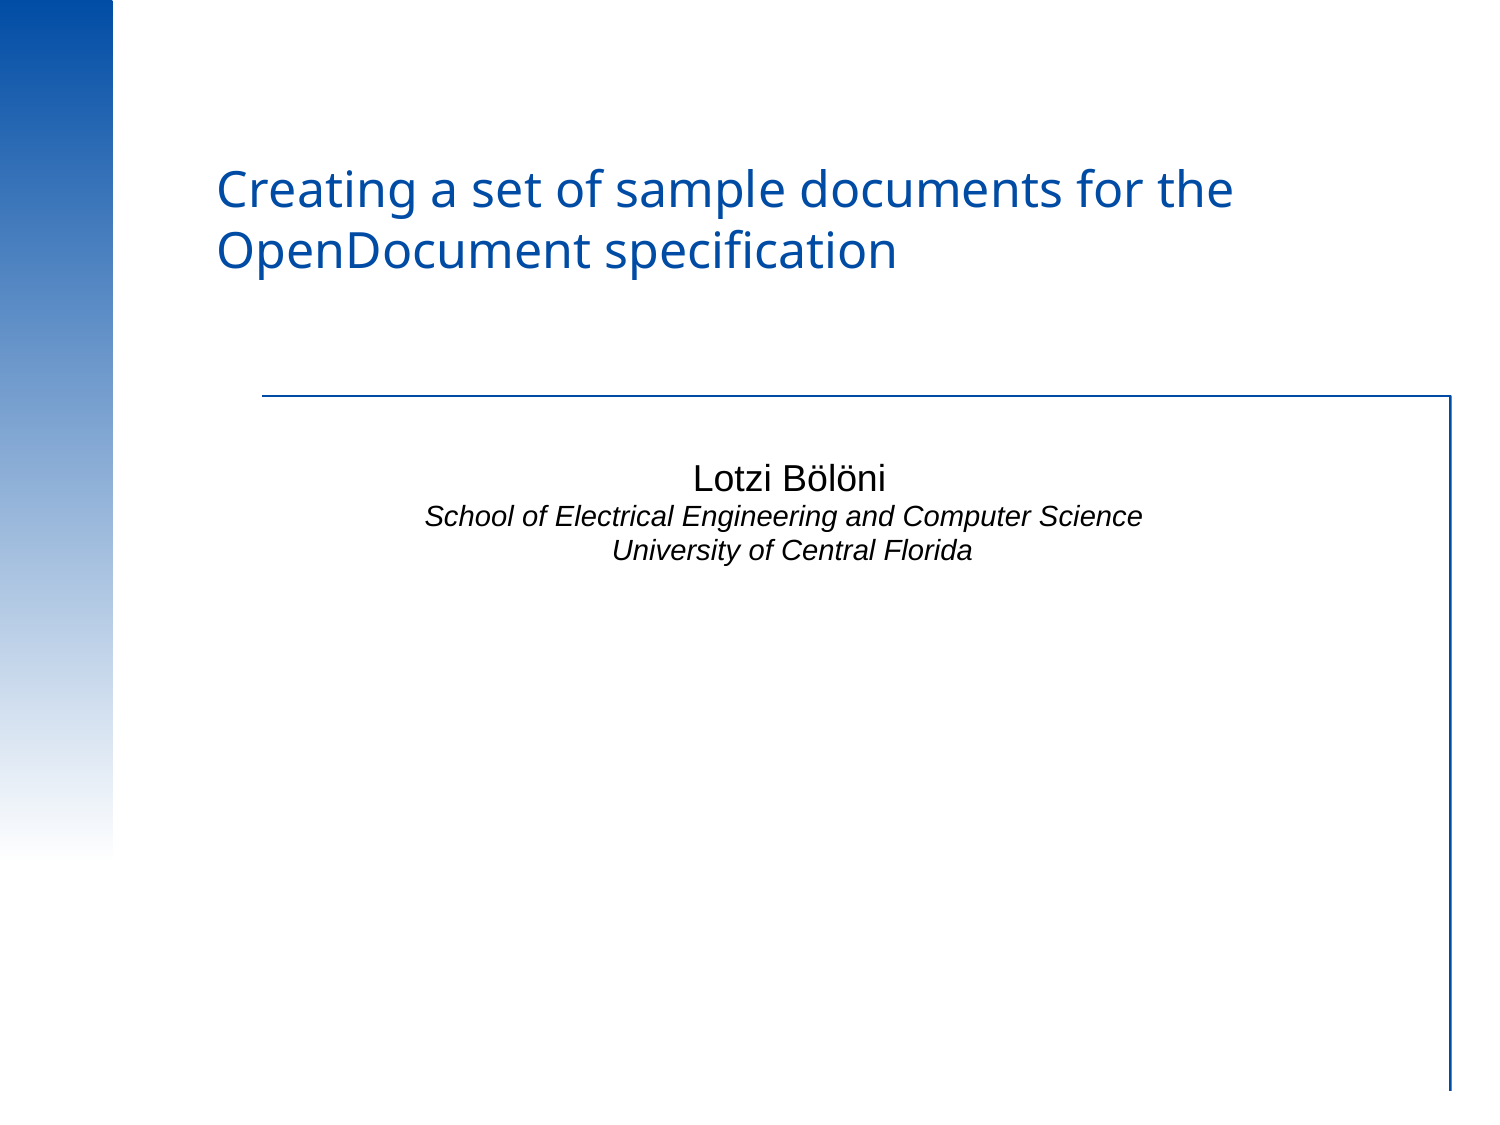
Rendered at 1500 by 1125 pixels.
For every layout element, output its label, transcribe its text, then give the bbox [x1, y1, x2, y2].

subtitle Lotzi Bölöni School of Electrical Engineering and Computer Science University of Central Florida [281, 410, 1288, 959]
title Creating a set of sample documents for the OpenDocument specification [216, 158, 1360, 346]
